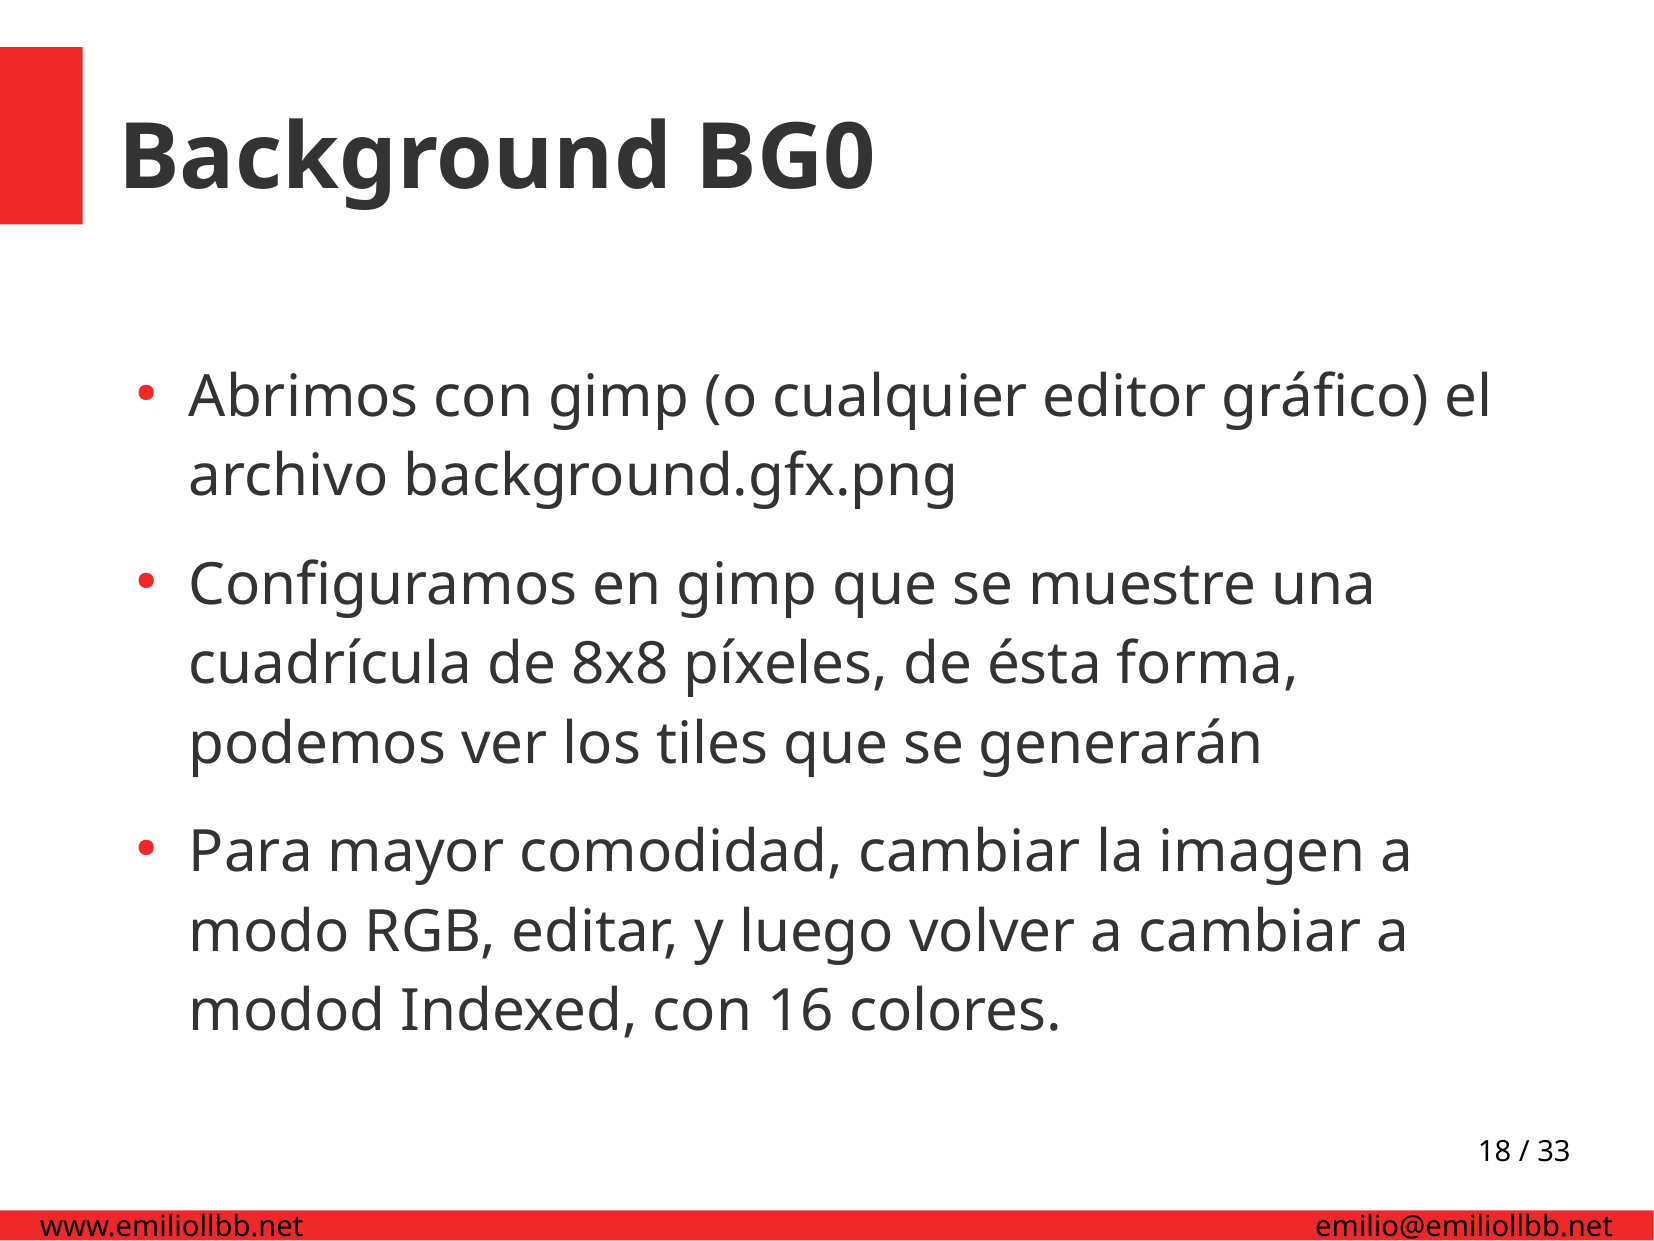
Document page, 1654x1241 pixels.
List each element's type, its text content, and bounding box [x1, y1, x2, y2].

list Abrimos con gimp (o cualquier editor gráfico) el archivo background.gfx.png Configuramos en gimp que se muestre una cuadrícula de 8x8 píxeles, de ésta forma, podemos ver los tiles que se generarán Para mayor comodidad, cambiar la imagen a modo RGB, editar, y luego volver a cambiar a modod Indexed, con 16 colores. [118, 354, 1536, 1074]
title Background BG0 [118, 49, 1571, 257]
